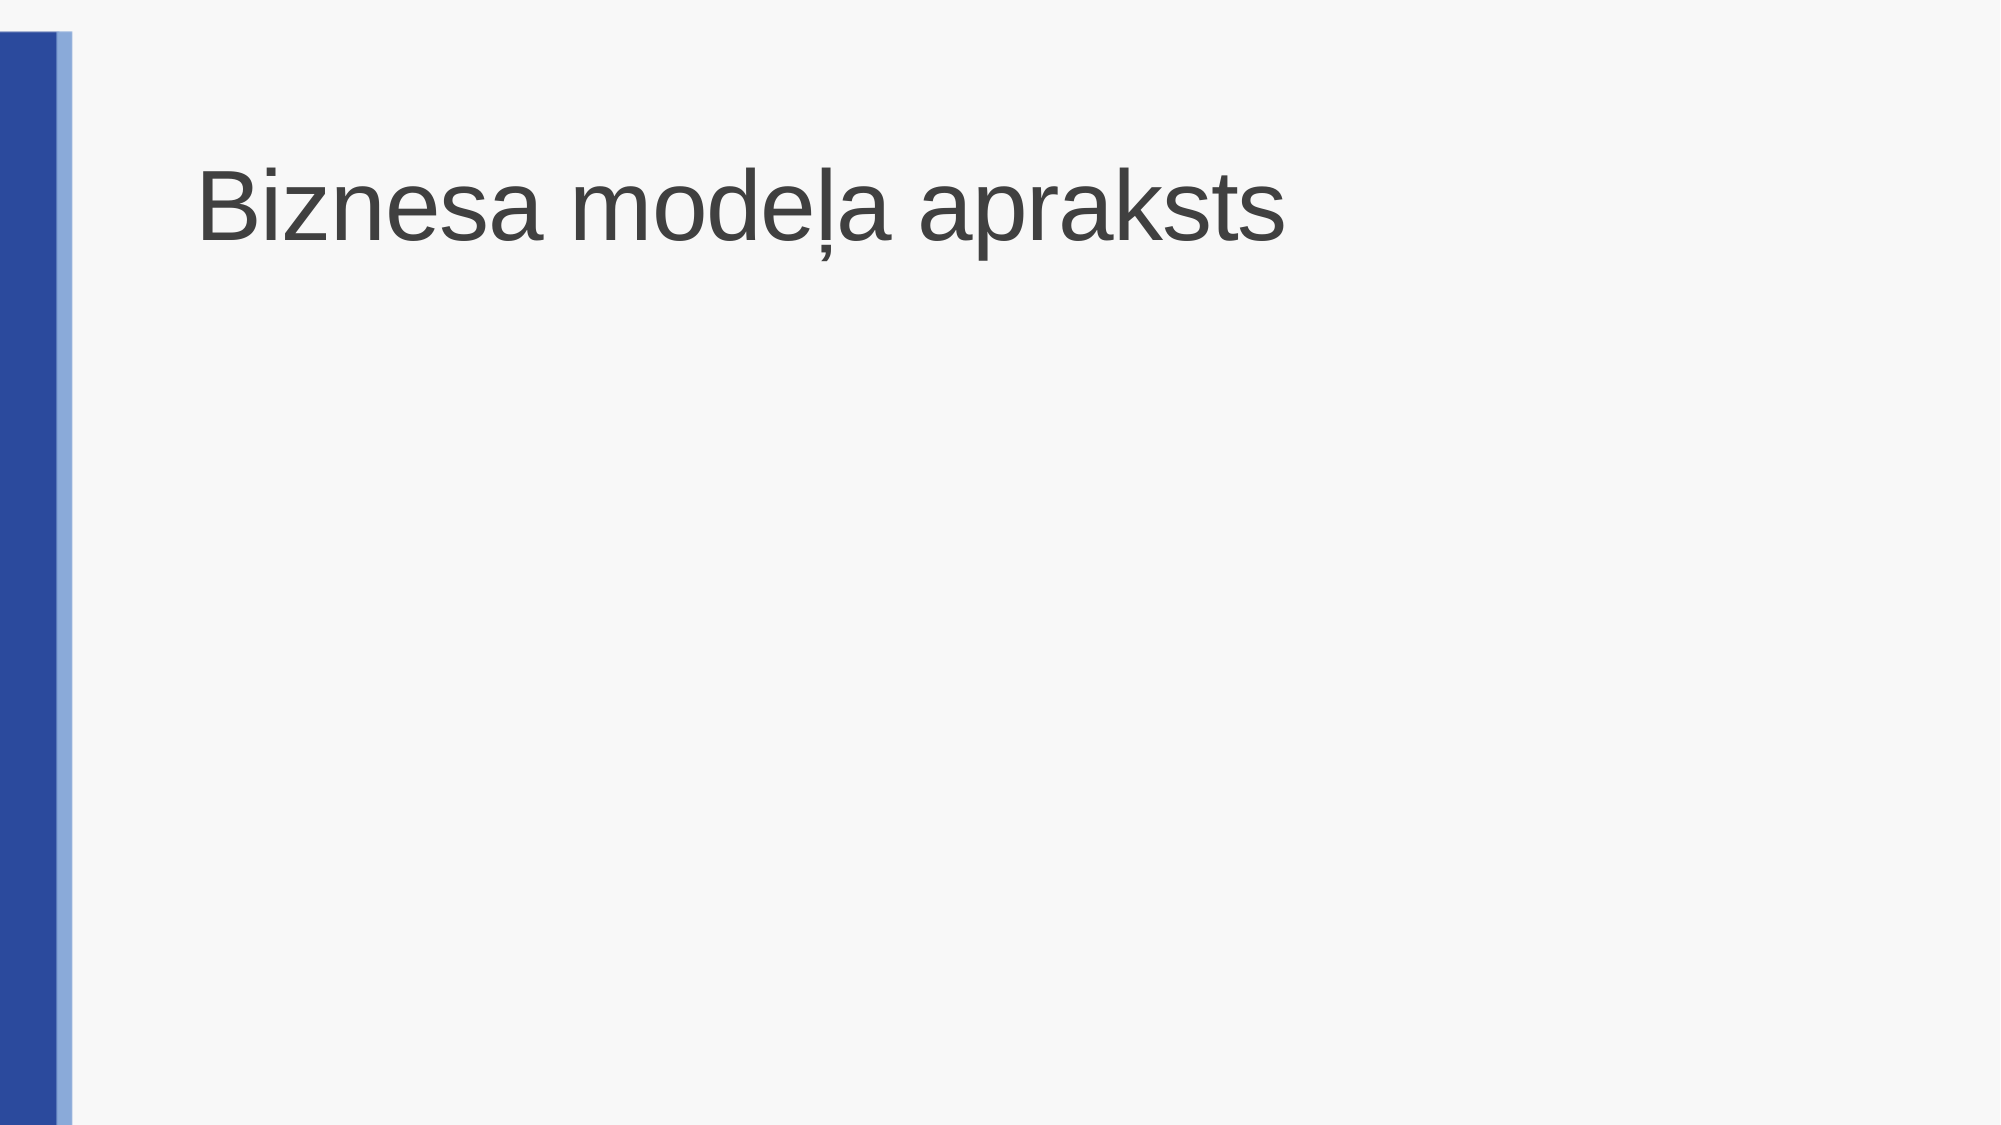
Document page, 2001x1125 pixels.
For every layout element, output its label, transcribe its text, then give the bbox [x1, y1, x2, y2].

title Biznesa modeļa apraksts [180, 115, 1831, 269]
